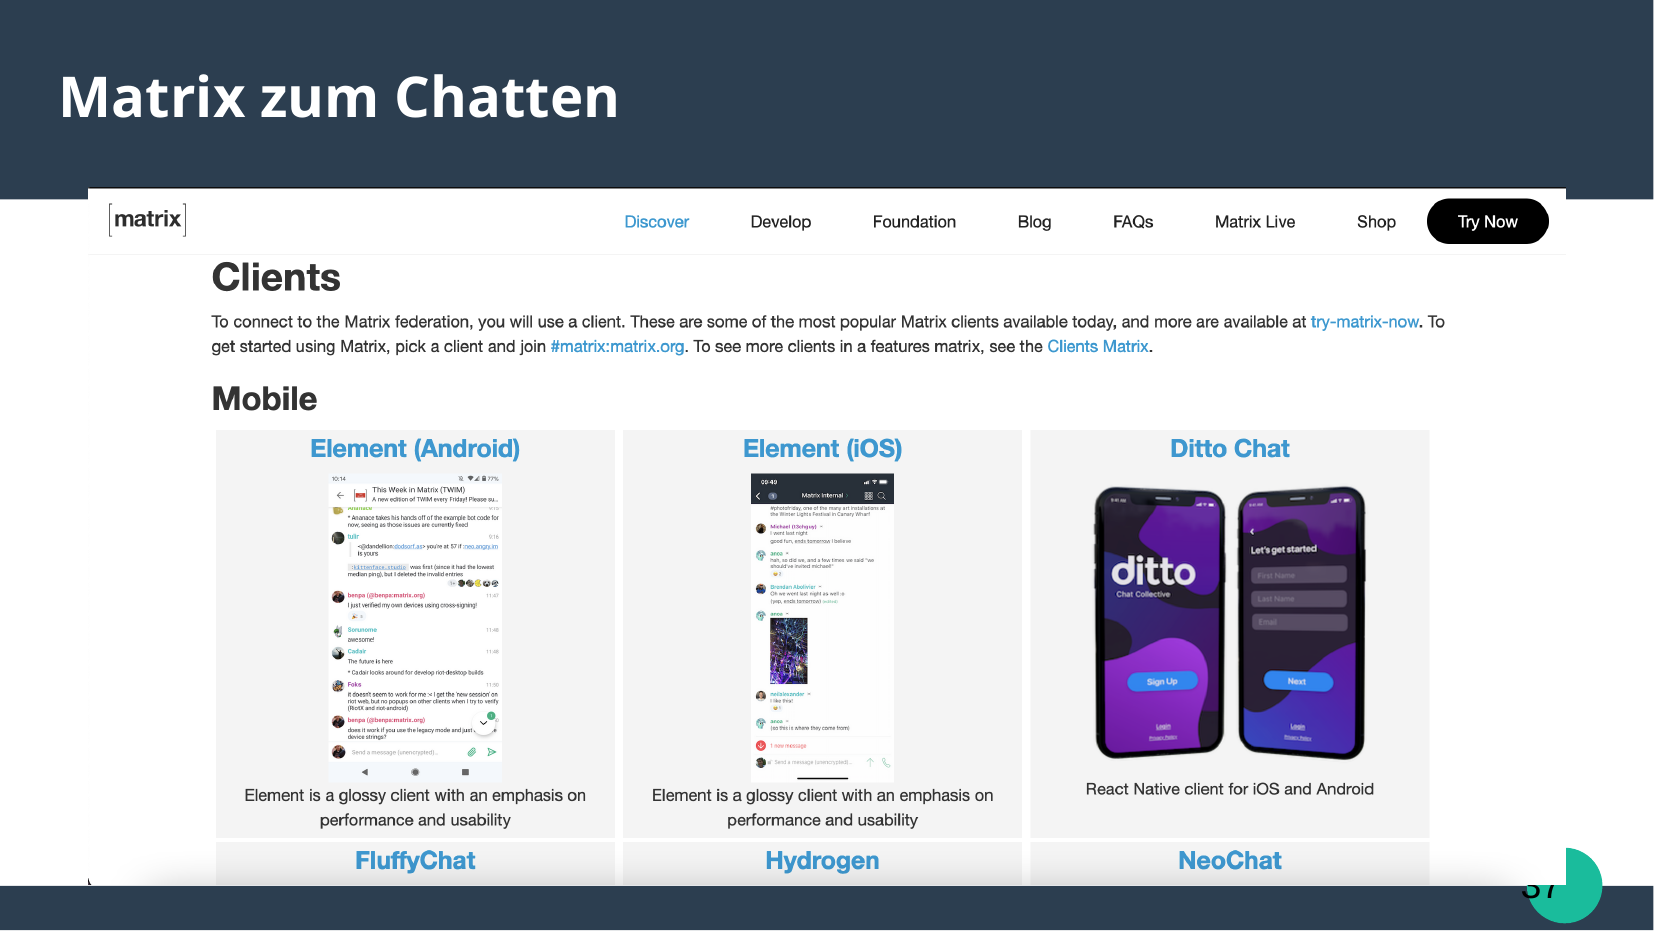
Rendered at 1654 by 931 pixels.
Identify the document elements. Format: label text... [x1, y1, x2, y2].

title Matrix zum Chatten [59, 37, 1595, 155]
picture [88, 187, 1566, 885]
